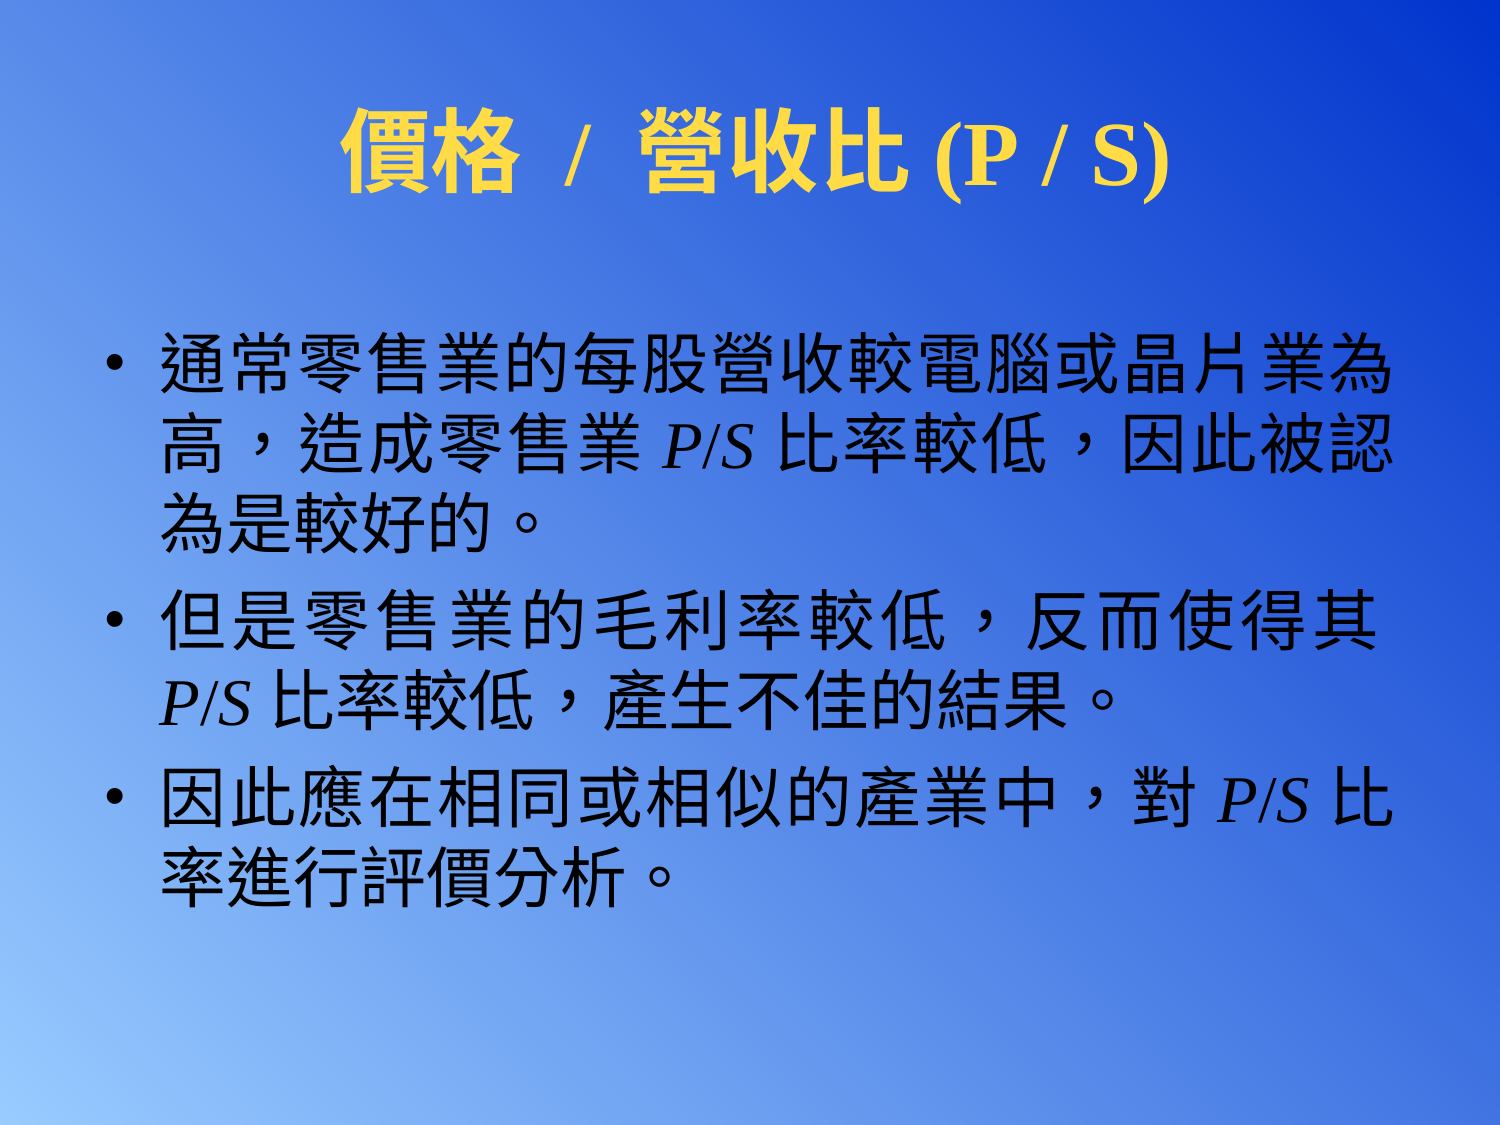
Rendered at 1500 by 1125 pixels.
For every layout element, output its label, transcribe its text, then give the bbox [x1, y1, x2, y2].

title 價格 / 營收比(P / S) [53, 54, 1459, 243]
list 通常零售業的每股營收較電腦或晶片業為高，造成零售業P/S比率較低，因此被認為是較好的。 但是零售業的毛利率較低，反而使得其P/S比率較低，產生不佳的結果。 因此應在相同或相似的產業中，對P/S比率進行評價分析。 [88, 314, 1411, 990]
